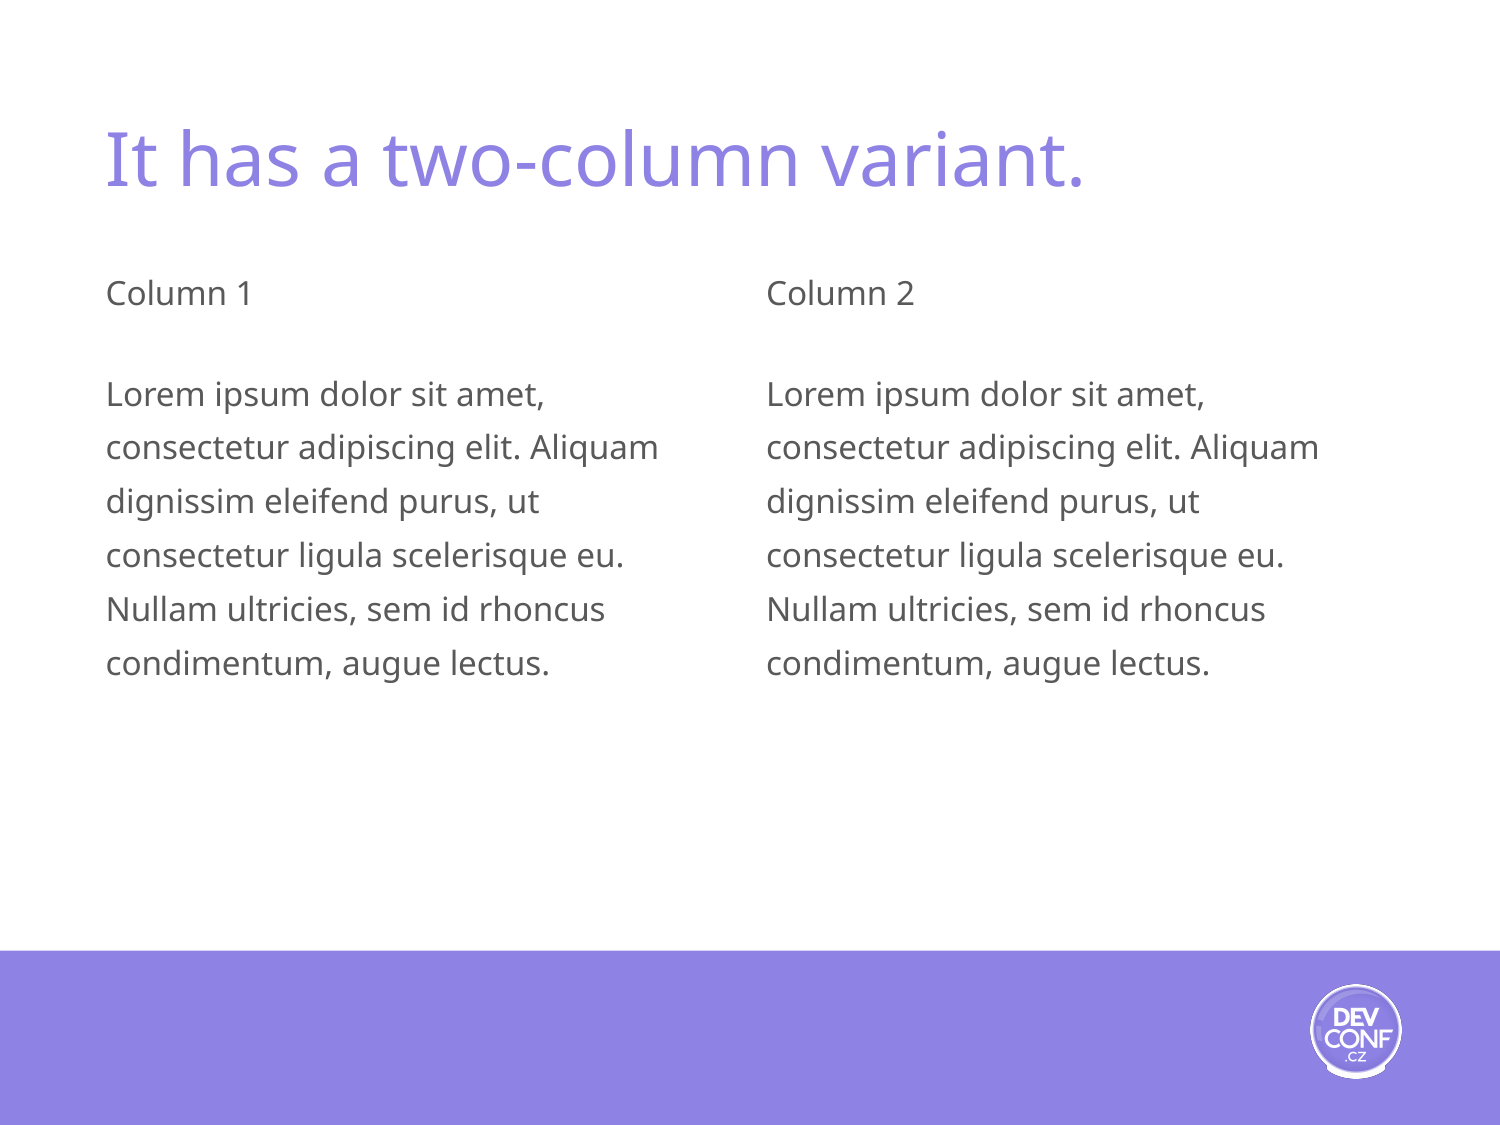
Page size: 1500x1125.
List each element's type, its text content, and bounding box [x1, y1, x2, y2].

subtitle Column 1 [105, 261, 683, 320]
subtitle Column 2 [766, 261, 1343, 320]
list Lorem ipsum dolor sit amet, consectetur adipiscing elit. Aliquam dignissim eleifend purus, ut consectetur ligula scelerisque eu. Nullam ultricies, sem id rhoncus condimentum, augue lectus. [766, 358, 1343, 937]
list Lorem ipsum dolor sit amet, consectetur adipiscing elit. Aliquam dignissim eleifend purus, ut consectetur ligula scelerisque eu. Nullam ultricies, sem id rhoncus condimentum, augue lectus. [105, 358, 683, 937]
picture [1310, 984, 1402, 1079]
title It has a two-column variant. [105, 93, 1343, 219]
